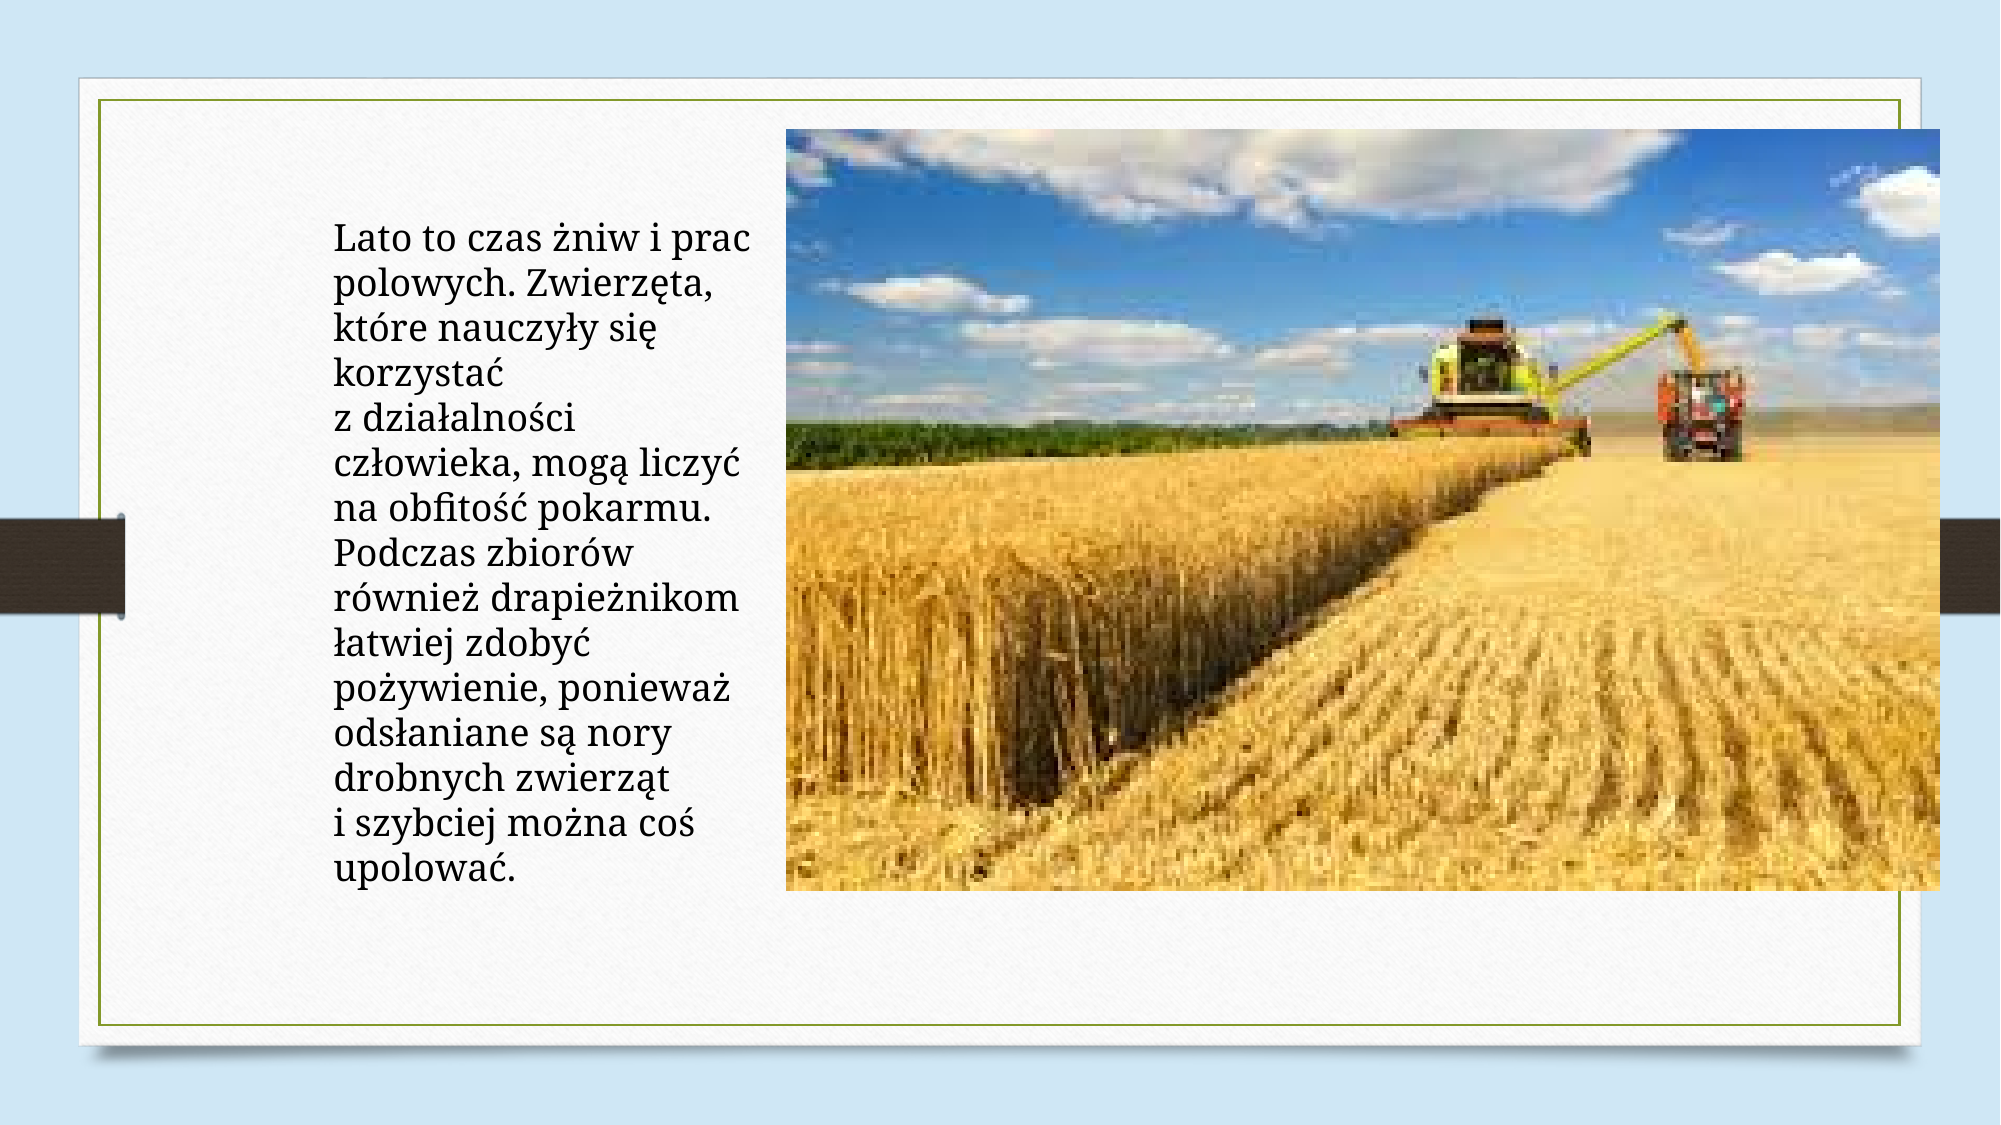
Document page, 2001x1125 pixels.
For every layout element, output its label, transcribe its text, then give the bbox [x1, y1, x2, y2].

picture [0, 0, 2001, 1125]
text_box Lato to czas żniw i prac polowych. Zwierzęta, które nauczyły się korzystać z działalności człowieka, mogą liczyć na obfitość pokarmu. Podczas zbiorów również drapieżnikom łatwiej zdobyć pożywienie, ponieważ odsłaniane są nory drobnych zwierząt i szybciej można coś upolować. [318, 206, 769, 897]
